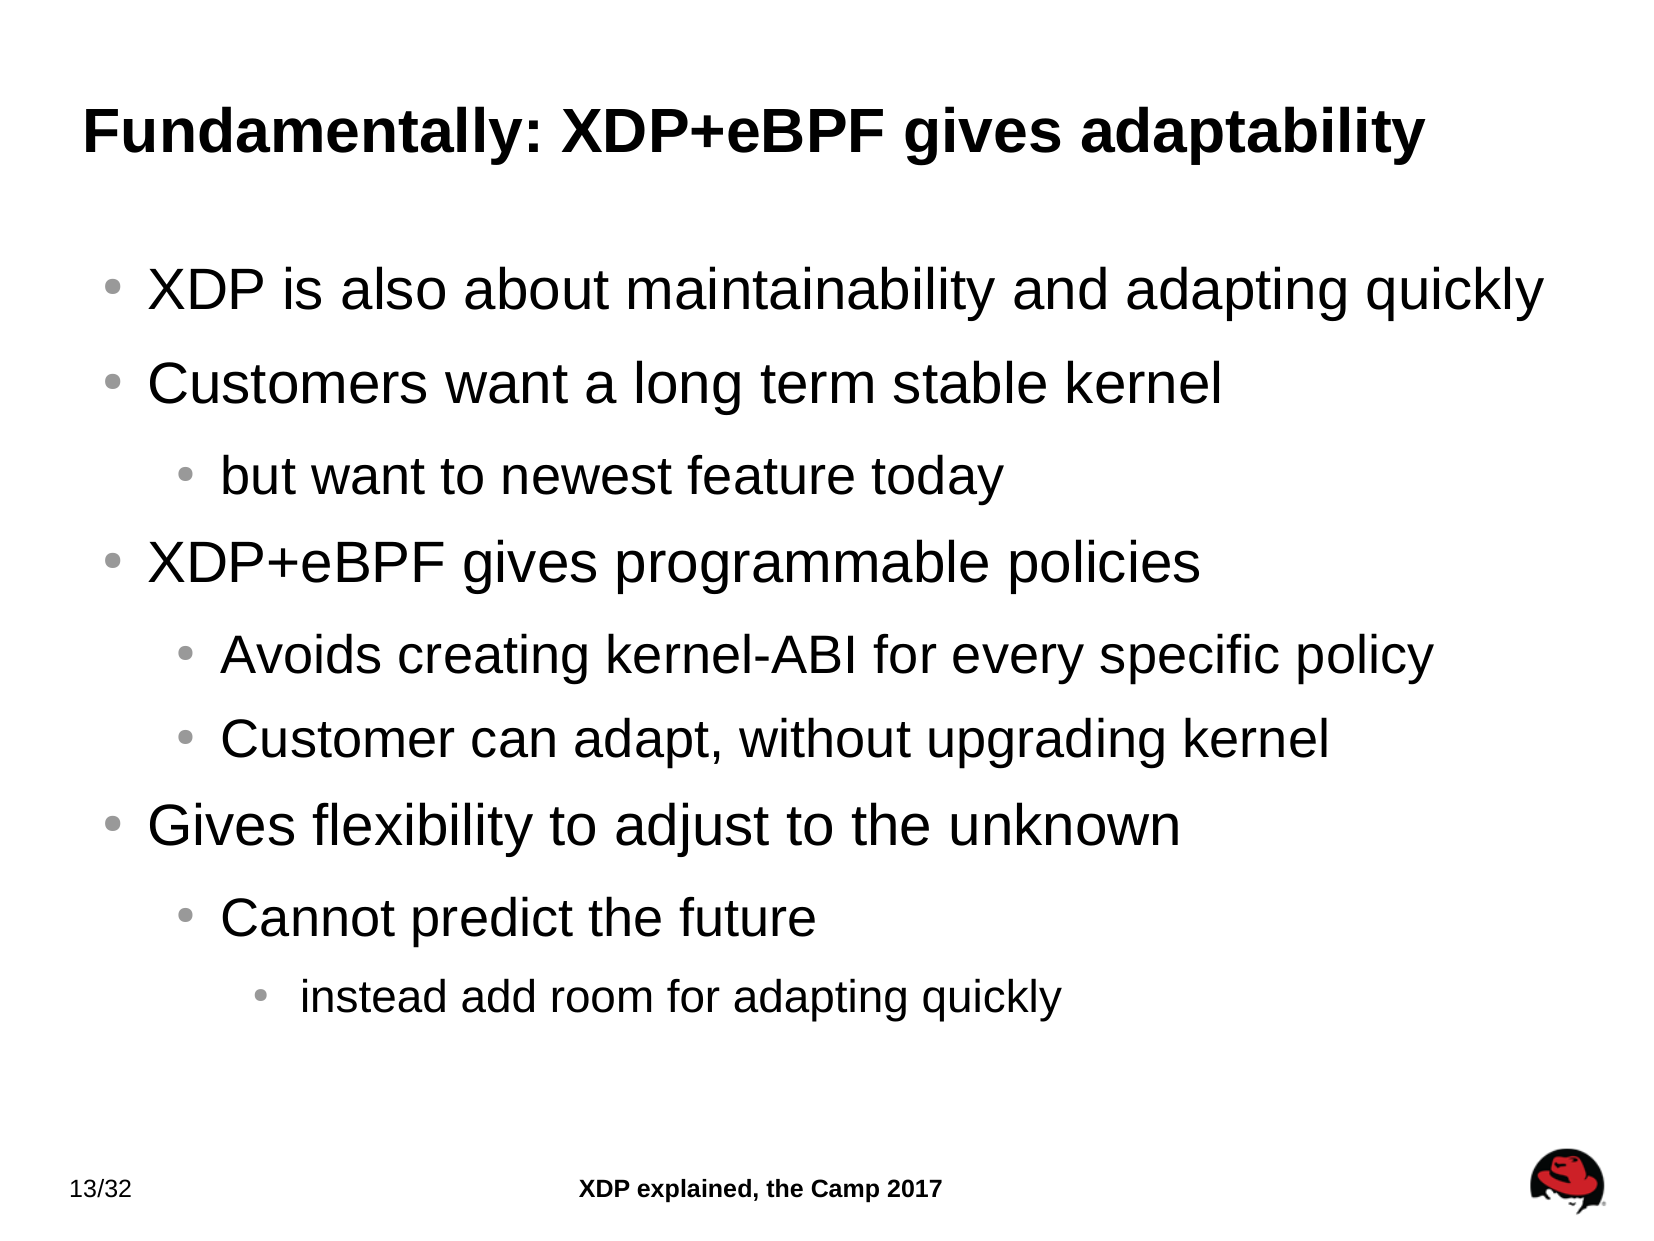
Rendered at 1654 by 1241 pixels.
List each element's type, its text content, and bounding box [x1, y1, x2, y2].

text_box [82, 37, 1571, 226]
list XDP is also about maintainability and adapting quickly Customers want a long term stable kernel but want to newest feature today XDP+eBPF gives programmable policies Avoids creating kernel-ABI for every specific policy Customer can adapt, without upgrading kernel Gives flexibility to adjust to the unknown Cannot predict the future instead add room for adapting quickly [87, 256, 1576, 1051]
picture [1529, 1146, 1612, 1224]
